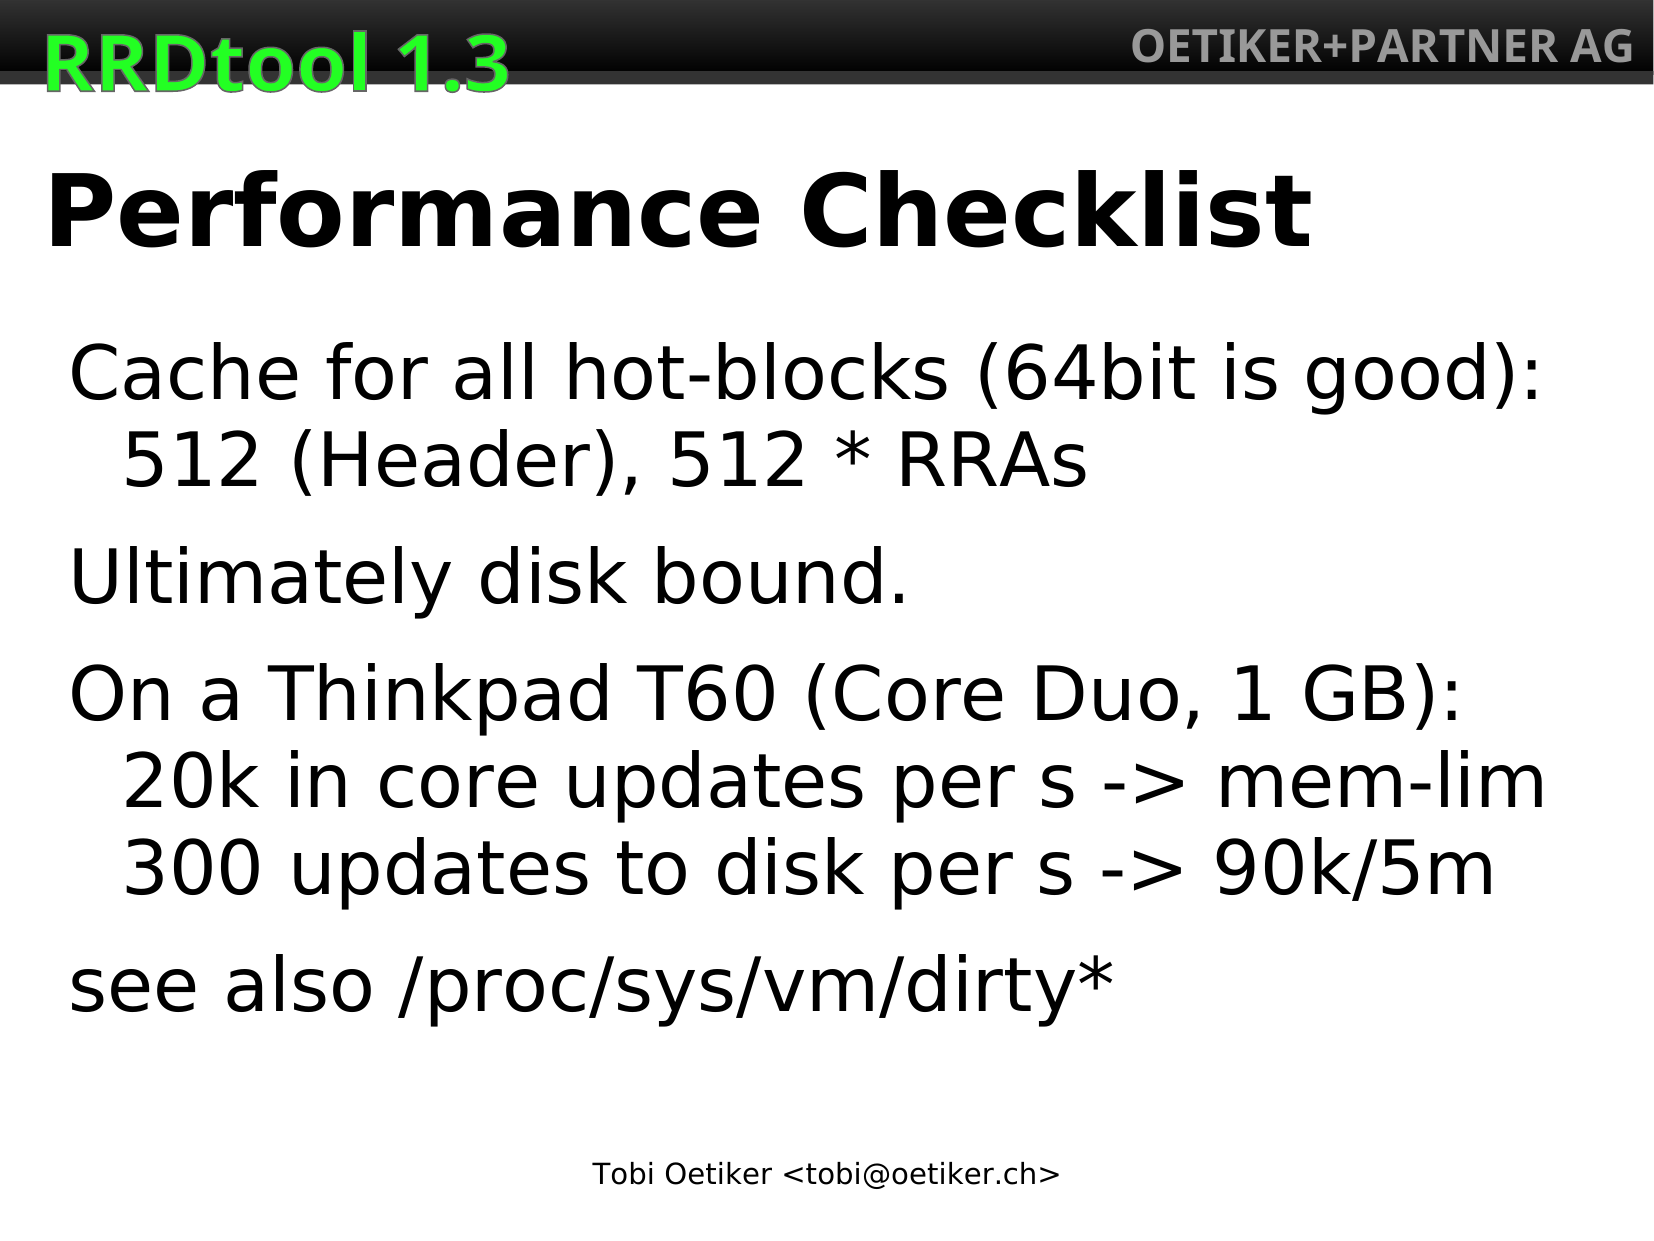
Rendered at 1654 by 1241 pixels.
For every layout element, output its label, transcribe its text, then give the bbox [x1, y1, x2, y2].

list Cache for all hot-blocks (64bit is good): 512 (Header), 512 * RRAs Ultimately disk bound. On a Thinkpad T60 (Core Duo, 1 GB): 20k in core updates per s -> mem-lim 300 updates to disk per s -> 90k/5m see also /proc/sys/vm/dirty* [50, 329, 1571, 1084]
title Performance Checklist [43, 144, 1582, 280]
